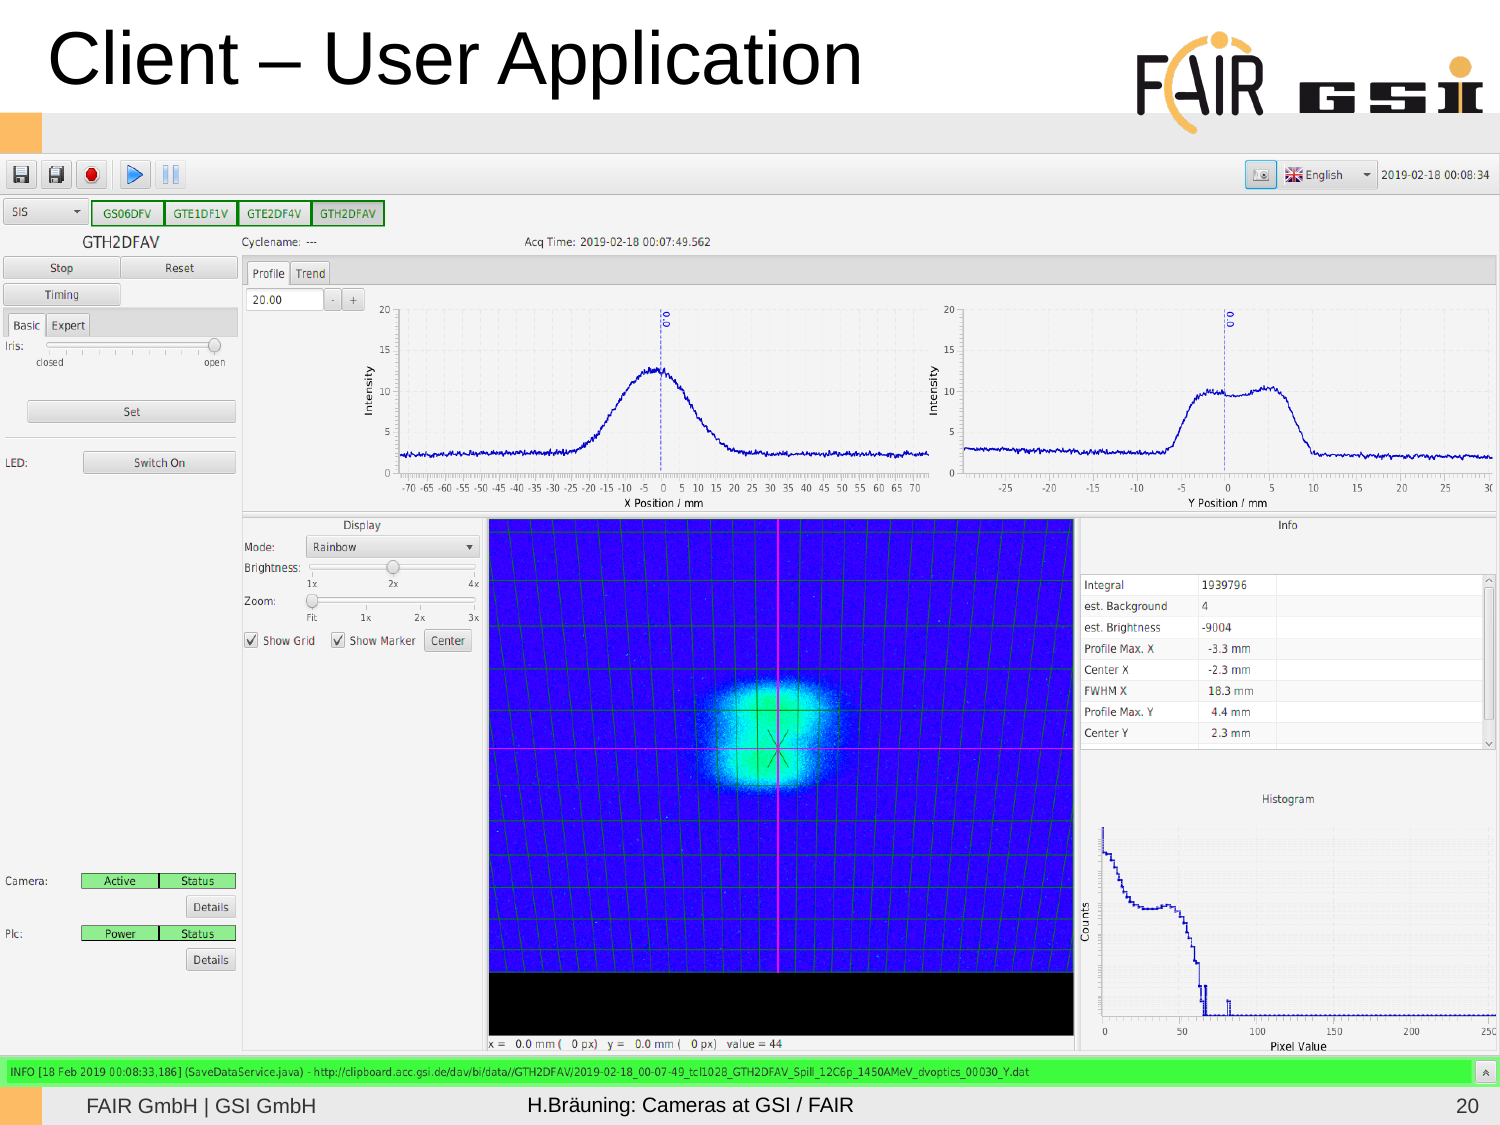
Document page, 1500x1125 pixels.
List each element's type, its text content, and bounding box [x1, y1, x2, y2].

picture [1298, 54, 1484, 113]
picture [0, 153, 1500, 1087]
picture [1136, 29, 1264, 136]
title Client – User Application [47, 0, 1117, 119]
